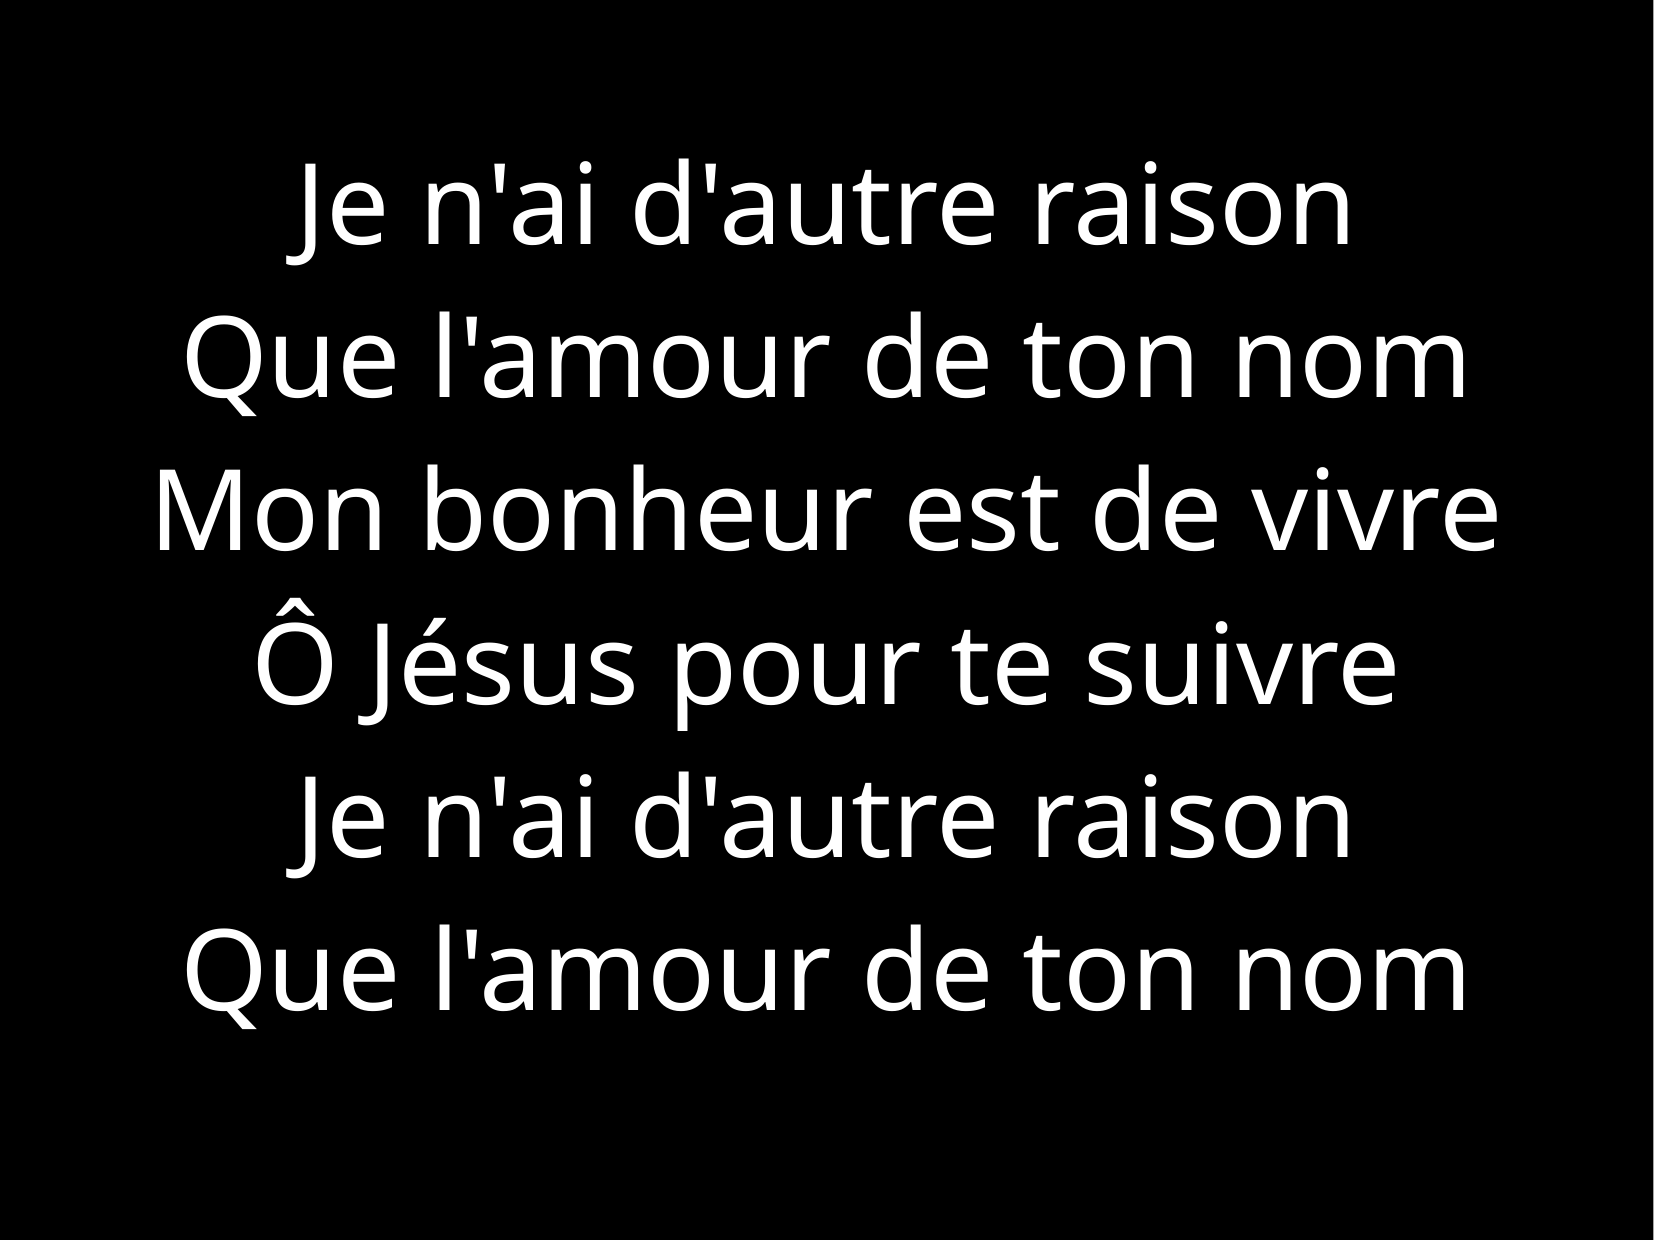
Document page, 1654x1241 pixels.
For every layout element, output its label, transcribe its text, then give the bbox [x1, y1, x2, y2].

subtitle Je n'ai d'autre raison Que l'amour de ton nom Mon bonheur est de vivre Ô Jésus pour te suivre Je n'ai d'autre raison Que l'amour de ton nom [82, 59, 1571, 1109]
